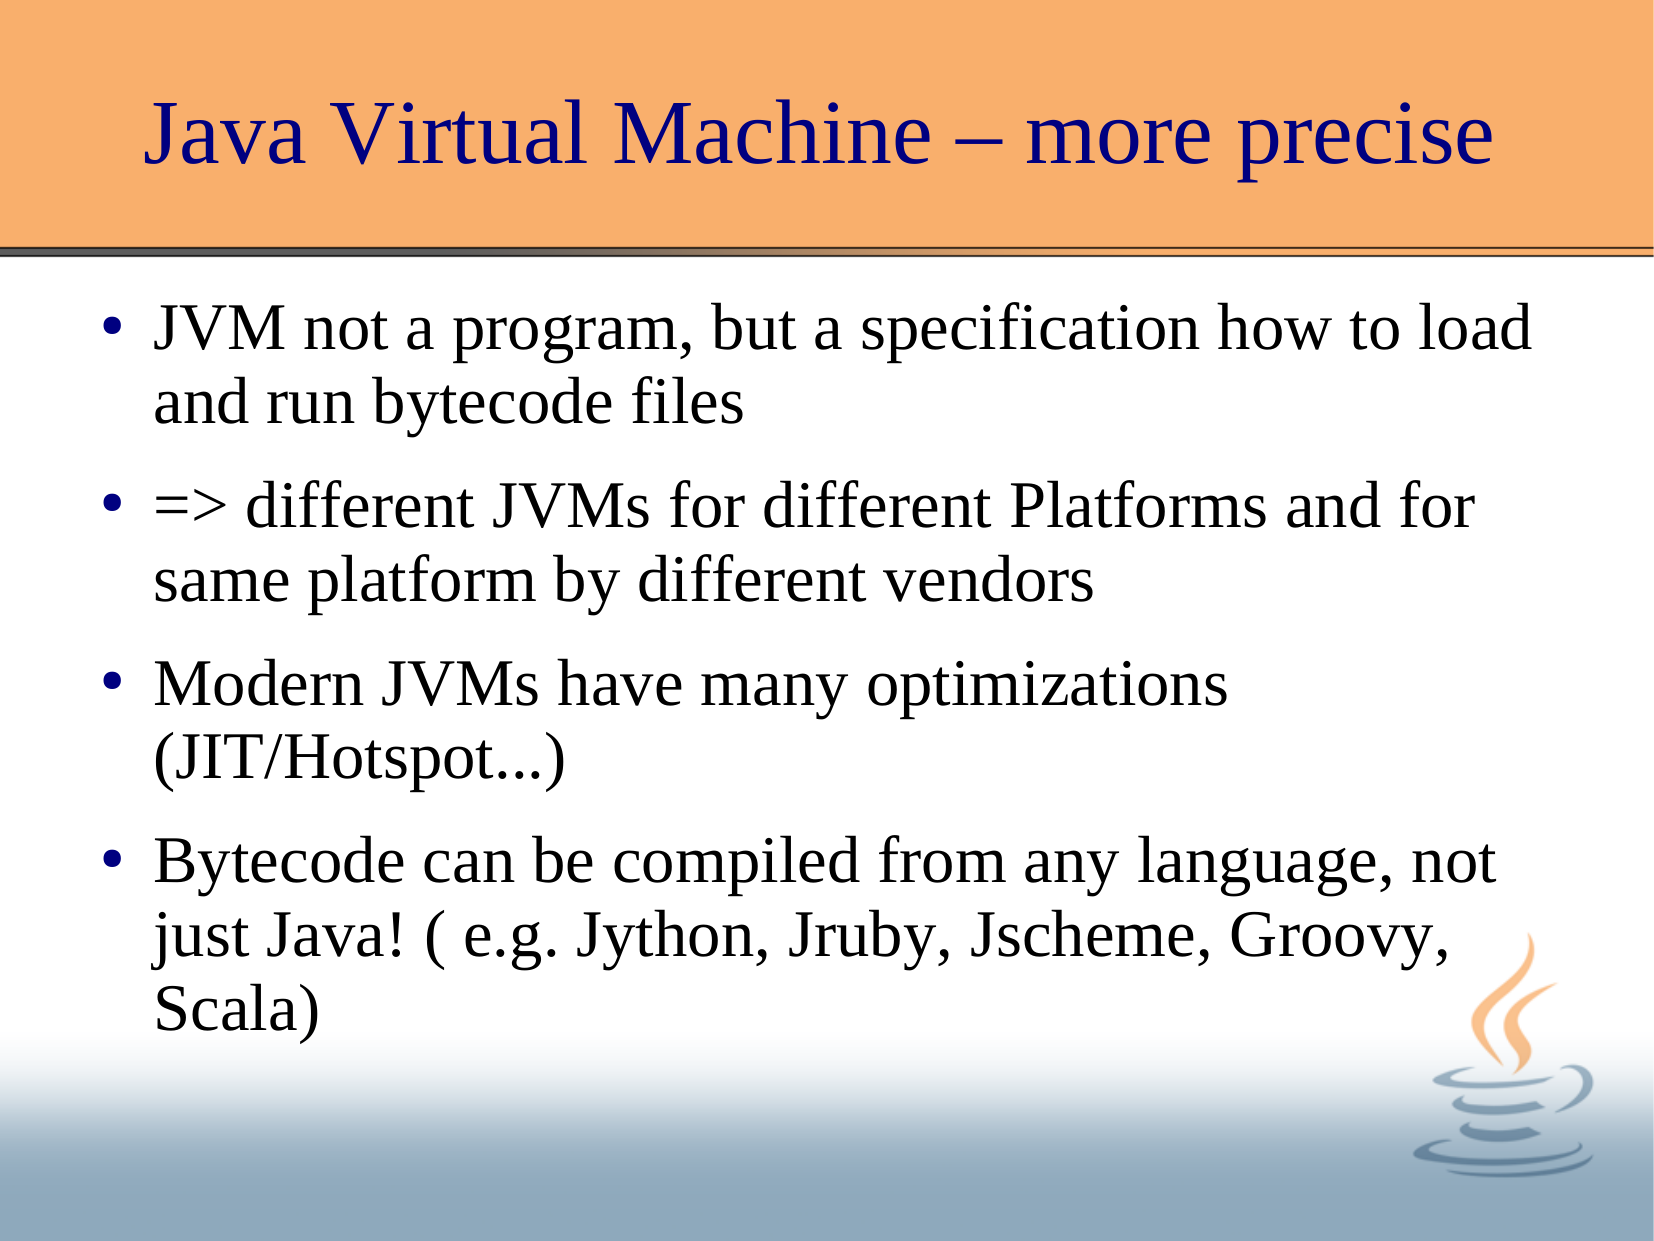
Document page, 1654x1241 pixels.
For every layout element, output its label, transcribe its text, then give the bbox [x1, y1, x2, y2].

list JVM not a program, but a specification how to load and run bytecode files => different JVMs for different Platforms and for same platform by different vendors Modern JVMs have many optimizations (JIT/Hotspot...) Bytecode can be compiled from any language, not just Java! ( e.g. Jython, Jruby, Jscheme, Groovy, Scala) [82, 290, 1571, 1046]
title Java Virtual Machine – more precise [76, 29, 1565, 237]
picture [0, 0, 1654, 1241]
